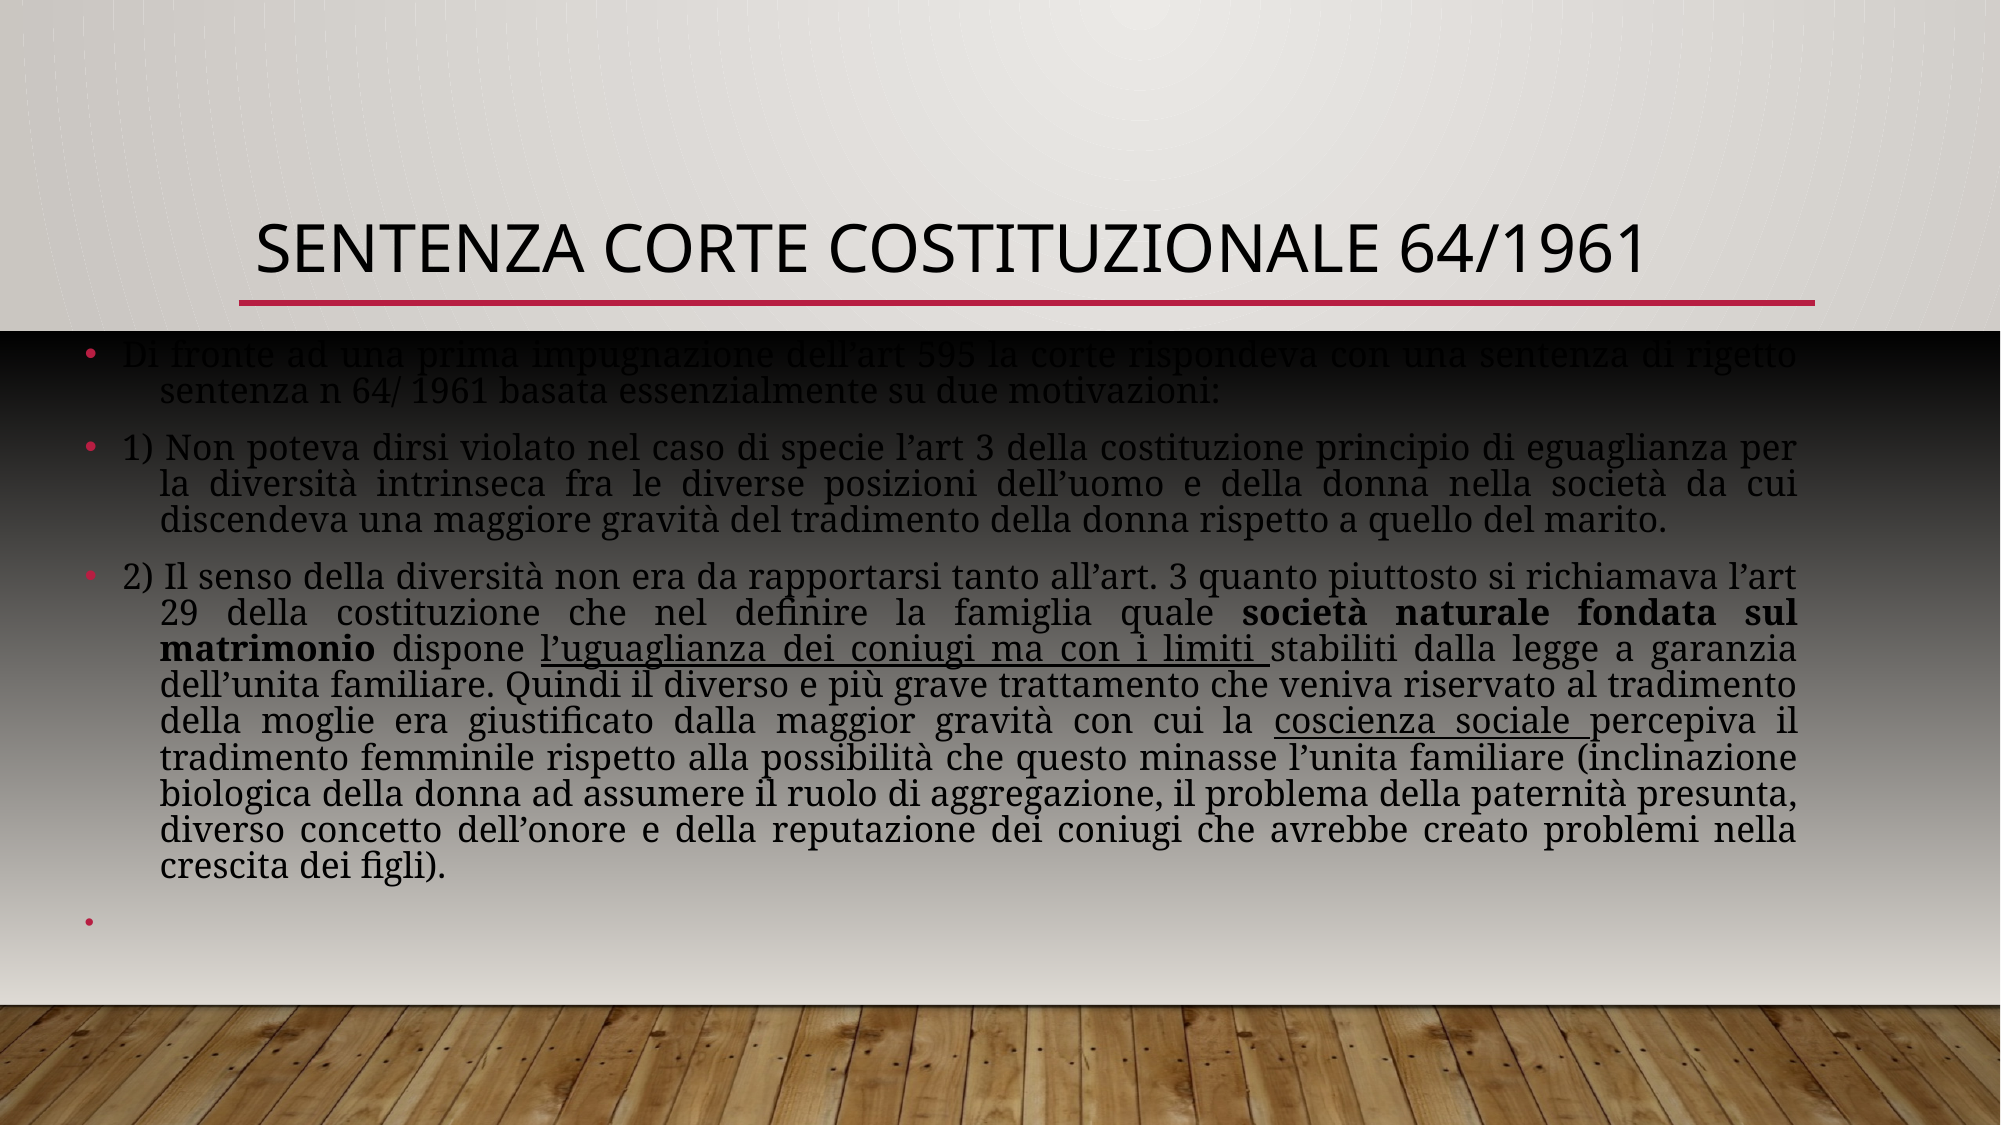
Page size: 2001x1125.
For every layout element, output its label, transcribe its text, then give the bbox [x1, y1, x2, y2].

title Sentenza corte costituzionale 64/1961 [95, 207, 1814, 305]
list Di fronte ad una prima impugnazione dell’art 595 la corte rispondeva con una sentenza di rigetto sentenza n 64/ 1961 basata essenzialmente su due motivazioni: 1) Non poteva dirsi violato nel caso di specie l’art 3 della costituzione principio di eguaglianza per la diversità intrinseca fra le diverse posizioni dell’uomo e della donna nella società da cui discendeva una maggiore gravità del tradimento della donna rispetto a quello del marito. 2) Il senso della diversità non era da rapportarsi tanto all’art. 3 quanto piuttosto si richiamava l’art 29 della costituzione che nel definire la famiglia quale società naturale fondata sul matrimonio dispone l’uguaglianza dei coniugi ma con i limiti stabiliti dalla legge a garanzia dell’unita familiare. Quindi il diverso e più grave trattamento che veniva riservato al tradimento della moglie era giustificato dalla maggior gravità con cui la coscienza sociale percepiva il tradimento femminile rispetto alla possibilità che questo minasse l’unita familiare (inclinazione biologica della donna ad assumere il ruolo di aggregazione, il problema della paternità presunta, diverso concetto dell’onore e della reputazione dei coniugi che avrebbe creato problemi nella crescita dei figli). [69, 330, 1814, 897]
